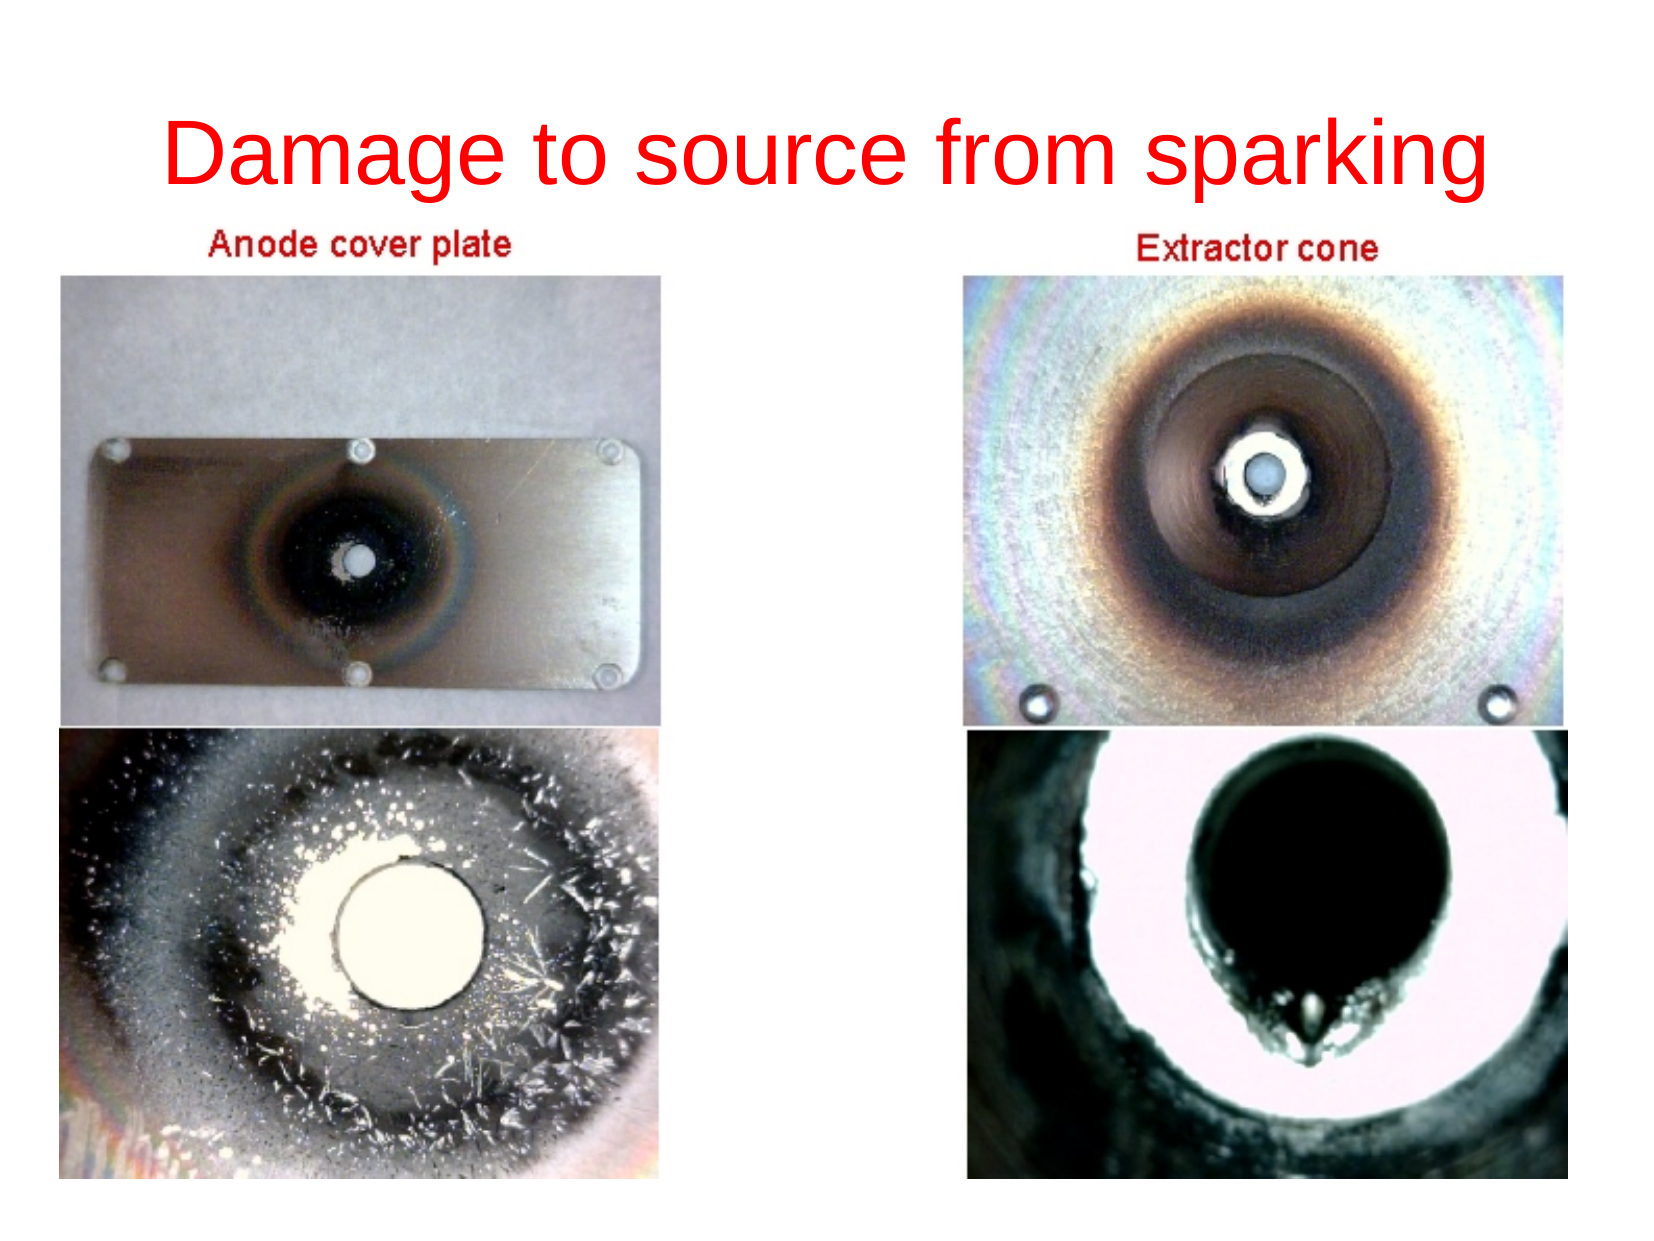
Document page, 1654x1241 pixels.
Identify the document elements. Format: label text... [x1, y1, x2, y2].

title Damage to source from sparking [82, 56, 1571, 250]
picture [59, 224, 1568, 1179]
